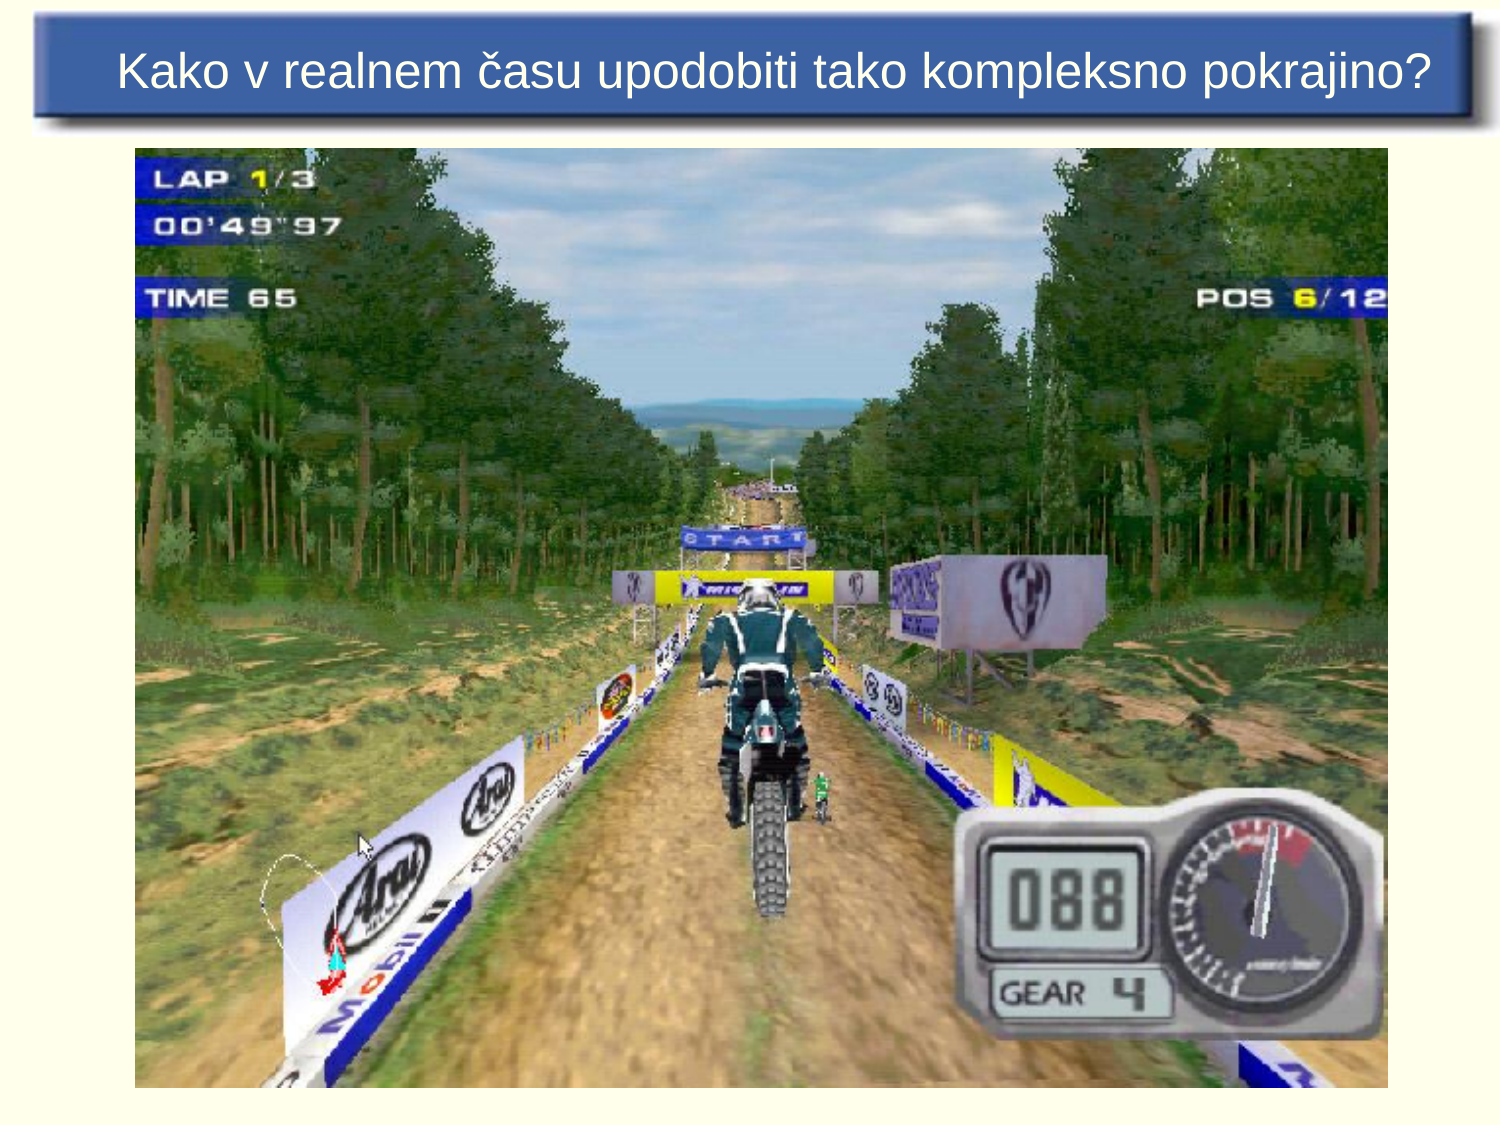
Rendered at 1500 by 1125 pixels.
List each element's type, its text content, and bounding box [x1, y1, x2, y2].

text_box Kako v realnem času upodobiti tako kompleksno pokrajino? [101, 30, 1448, 107]
chart [135, 148, 1388, 1088]
picture [32, 9, 1500, 137]
